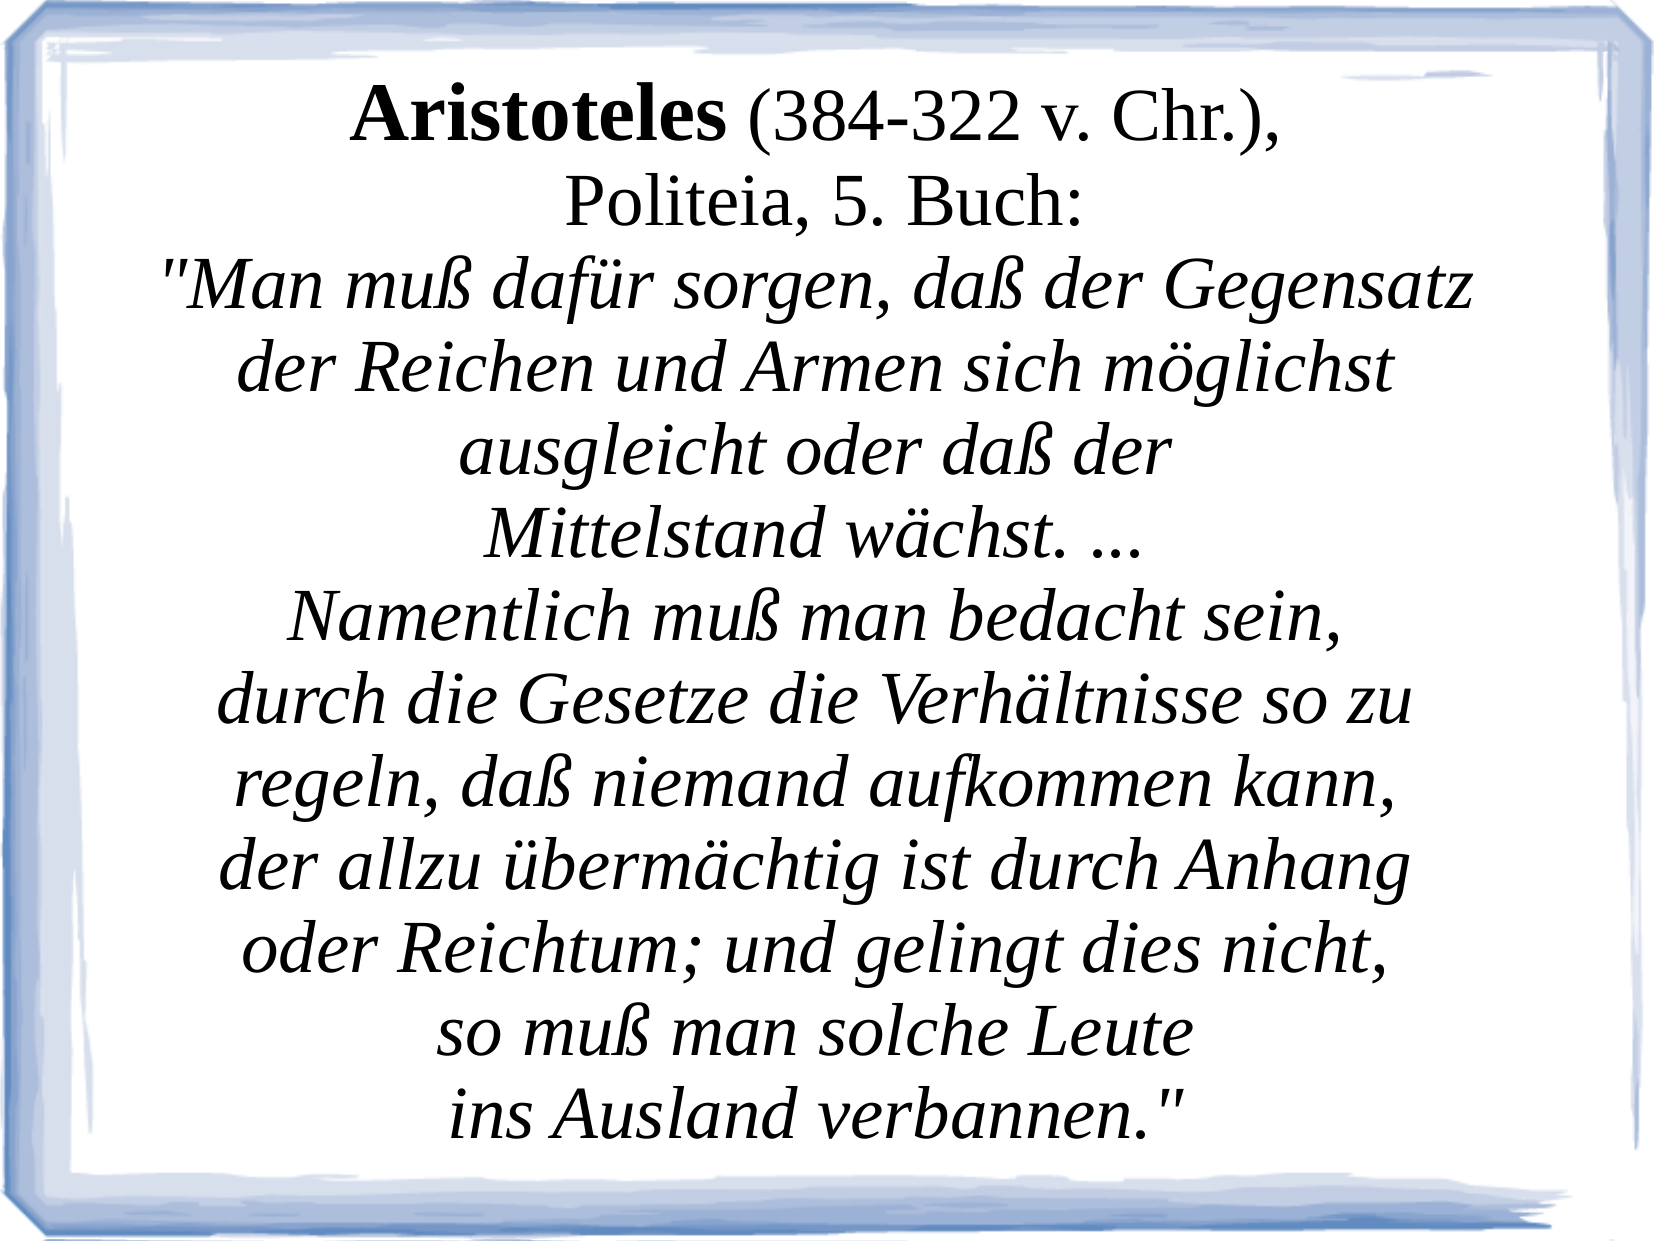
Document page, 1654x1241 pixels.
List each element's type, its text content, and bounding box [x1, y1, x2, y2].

picture [0, 0, 1654, 1241]
text_box Aristoteles (384-322 v. Chr.), Politeia, 5. Buch: "Man muß dafür sorgen, daß der Gegensatz der Reichen und Armen sich möglichst ausgleicht oder daß der Mittelstand wächst. ... Namentlich muß man bedacht sein, durch die Gesetze die Verhältnisse so zu regeln, daß niemand aufkommen kann, der allzu übermächtig ist durch Anhang oder Reichtum; und gelingt dies nicht, so muß man solche Leute ins Ausland verbannen." [141, 59, 1560, 1162]
